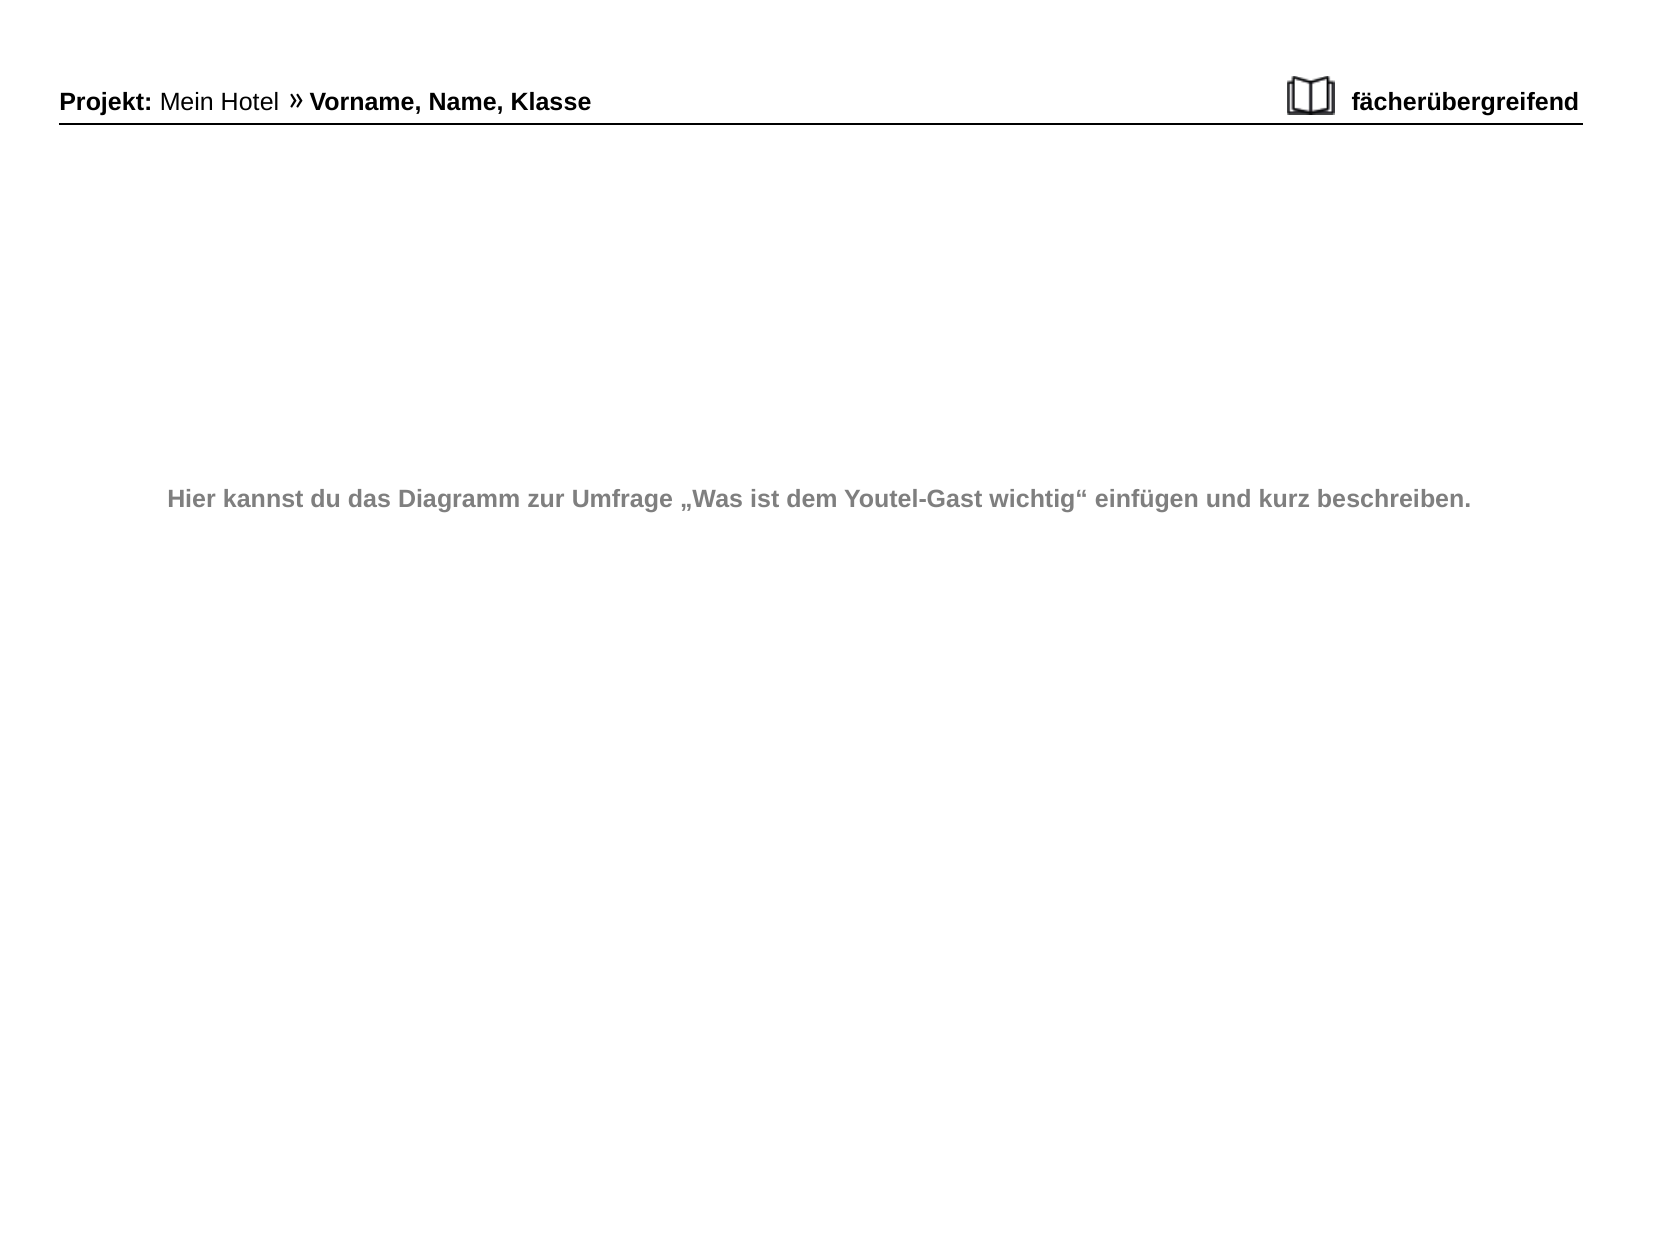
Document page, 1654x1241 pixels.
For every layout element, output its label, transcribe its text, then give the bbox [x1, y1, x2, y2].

picture [1287, 76, 1335, 115]
text_box Projekt: Mein Hotel » Vorname, Name, Klasse fächerübergreifend [59, 64, 1583, 123]
text_box Hier kannst du das Diagramm zur Umfrage „Was ist dem Youtel-Gast wichtig“ einfügen und kurz beschreiben. [58, 466, 1583, 526]
